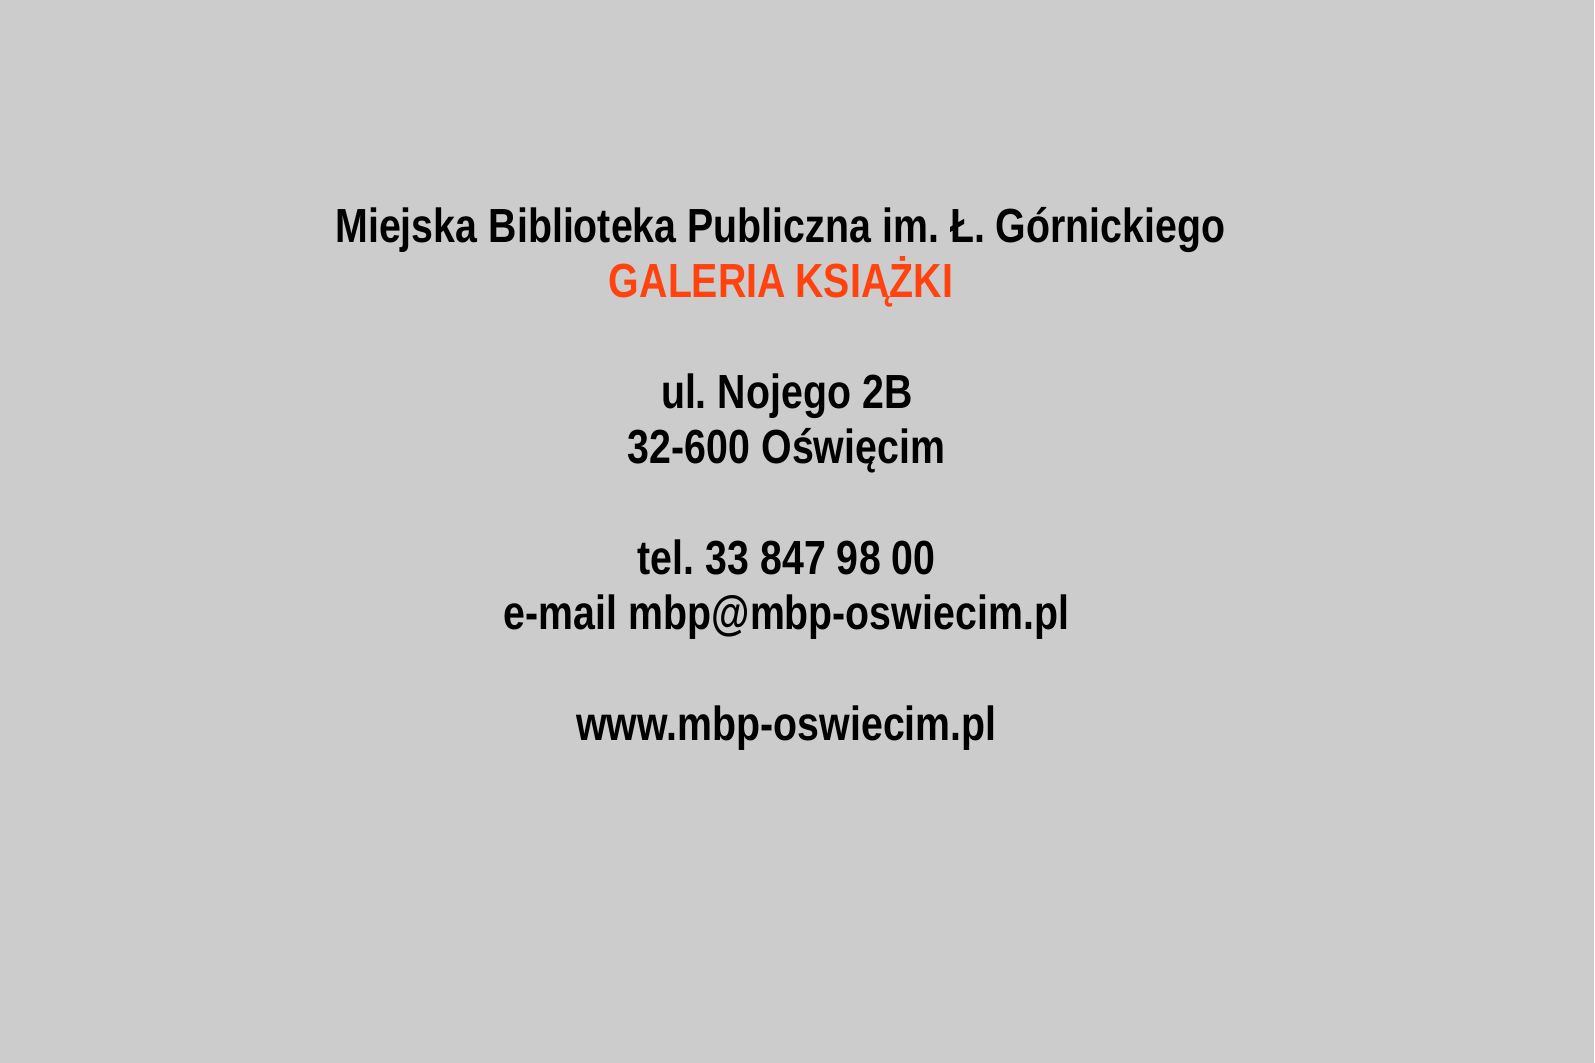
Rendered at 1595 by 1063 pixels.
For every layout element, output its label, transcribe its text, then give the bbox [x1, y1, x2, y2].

text_box Miejska Biblioteka Publiczna im. Ł. Górnickiego GALERIA KSIĄŻKI ul. Nojego 2B 32-600 Oświęcim tel. 33 847 98 00 e-mail mbp@mbp-oswiecim.pl www.mbp-oswiecim.pl [118, 190, 1456, 857]
